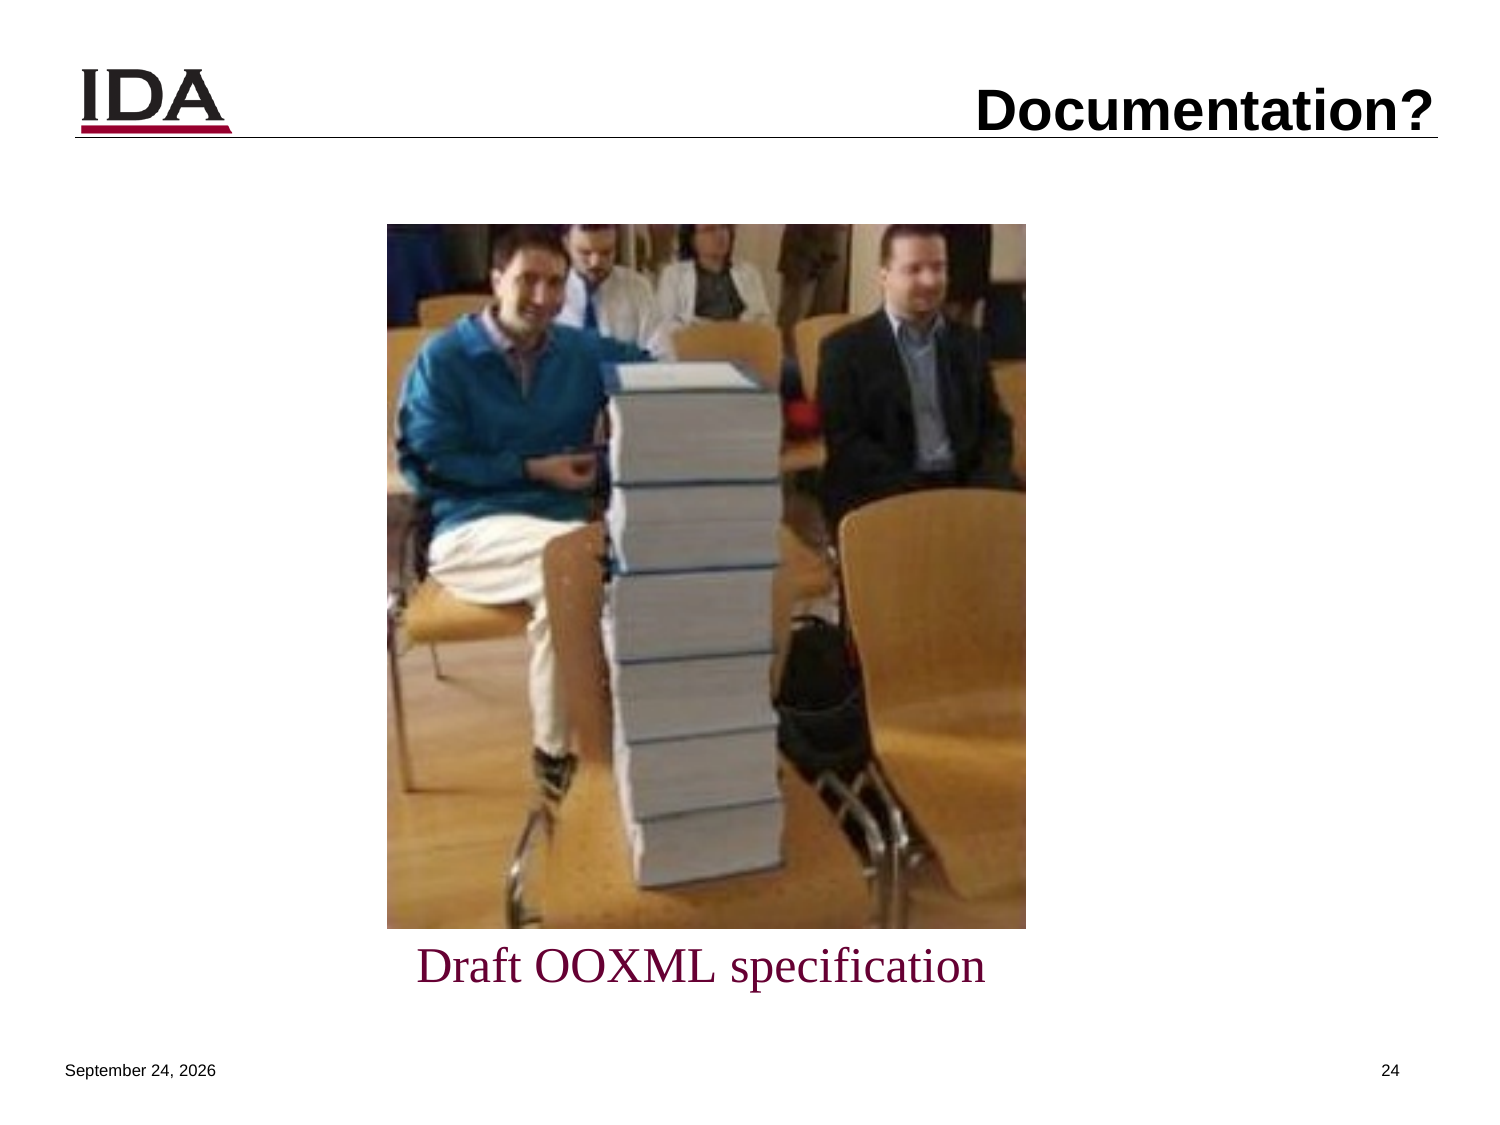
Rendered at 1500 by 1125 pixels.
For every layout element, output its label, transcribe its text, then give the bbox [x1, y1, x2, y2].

text_box <number> [1102, 1012, 1415, 1088]
title Documentation? [425, 64, 1450, 150]
text_box November 9, 2011 [49, 1012, 363, 1088]
text_box Draft OOXML specification [401, 924, 1002, 1001]
picture [387, 224, 1026, 929]
picture [77, 65, 233, 138]
